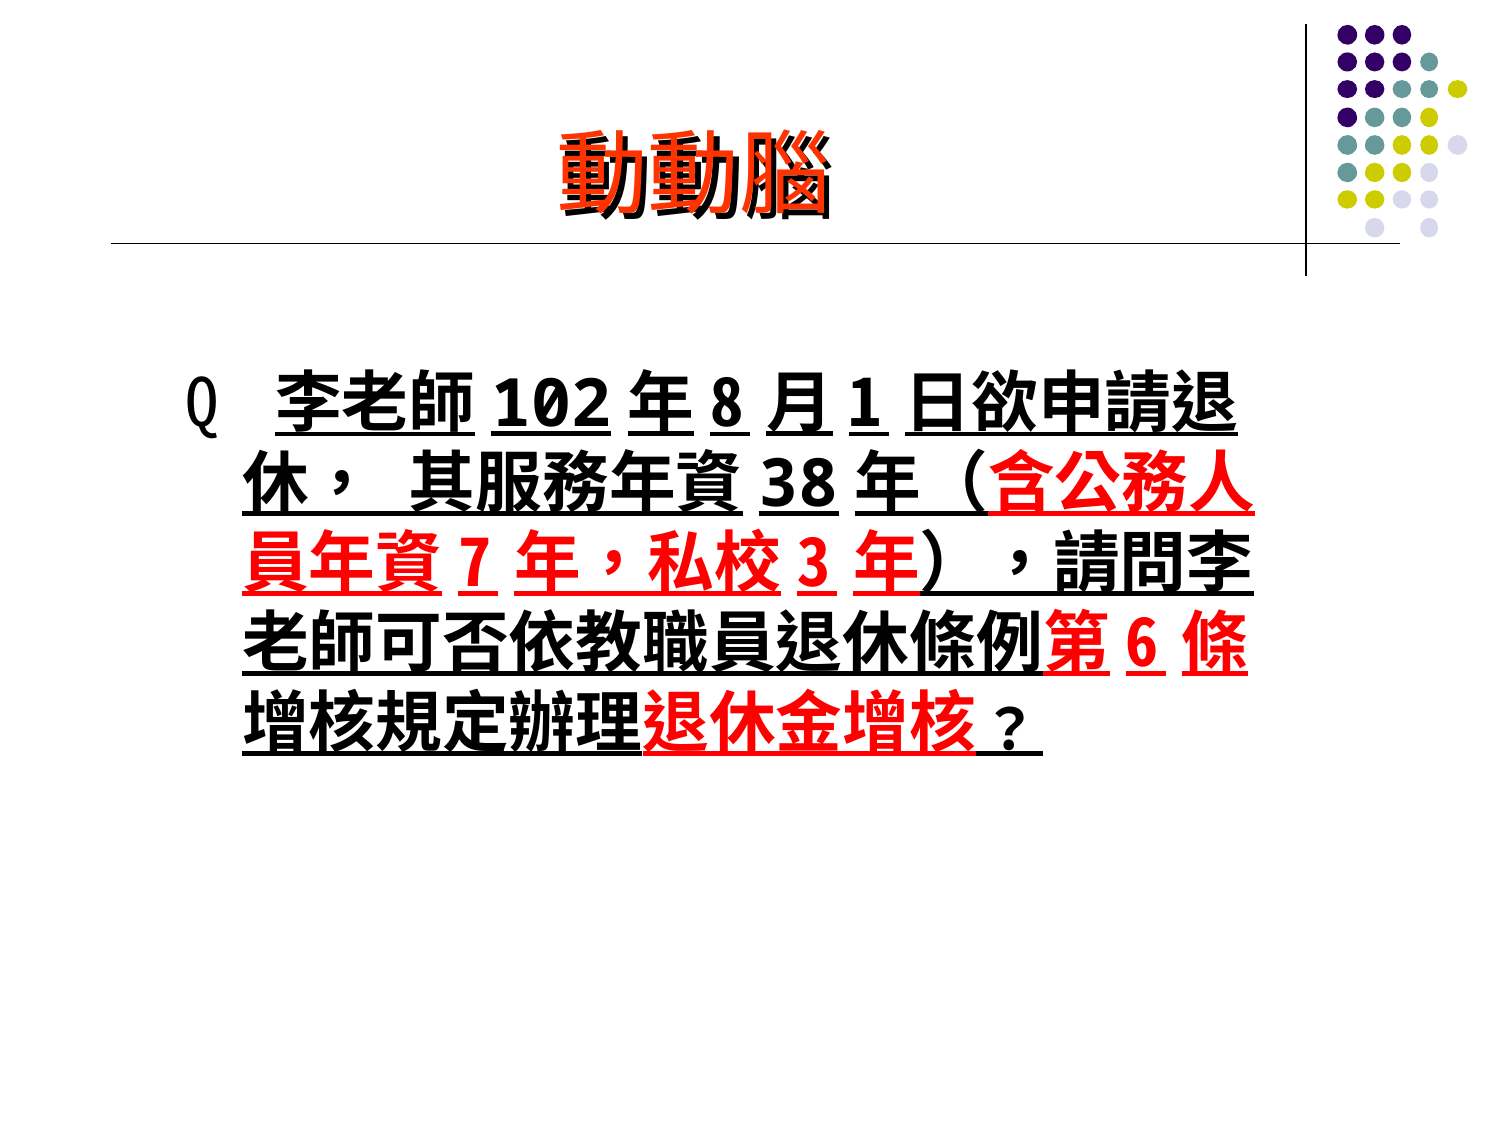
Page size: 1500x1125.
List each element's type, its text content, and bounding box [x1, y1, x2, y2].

text_box Q 李老師102年8月1日欲申請退休， 其服務年資38年（含公務人員年資7年，私校3年），請問李老師可否依教職員退休條例第6條增核規定辦理退休金增核﹖ [171, 255, 1294, 775]
title 動動腦 [74, 20, 1313, 233]
